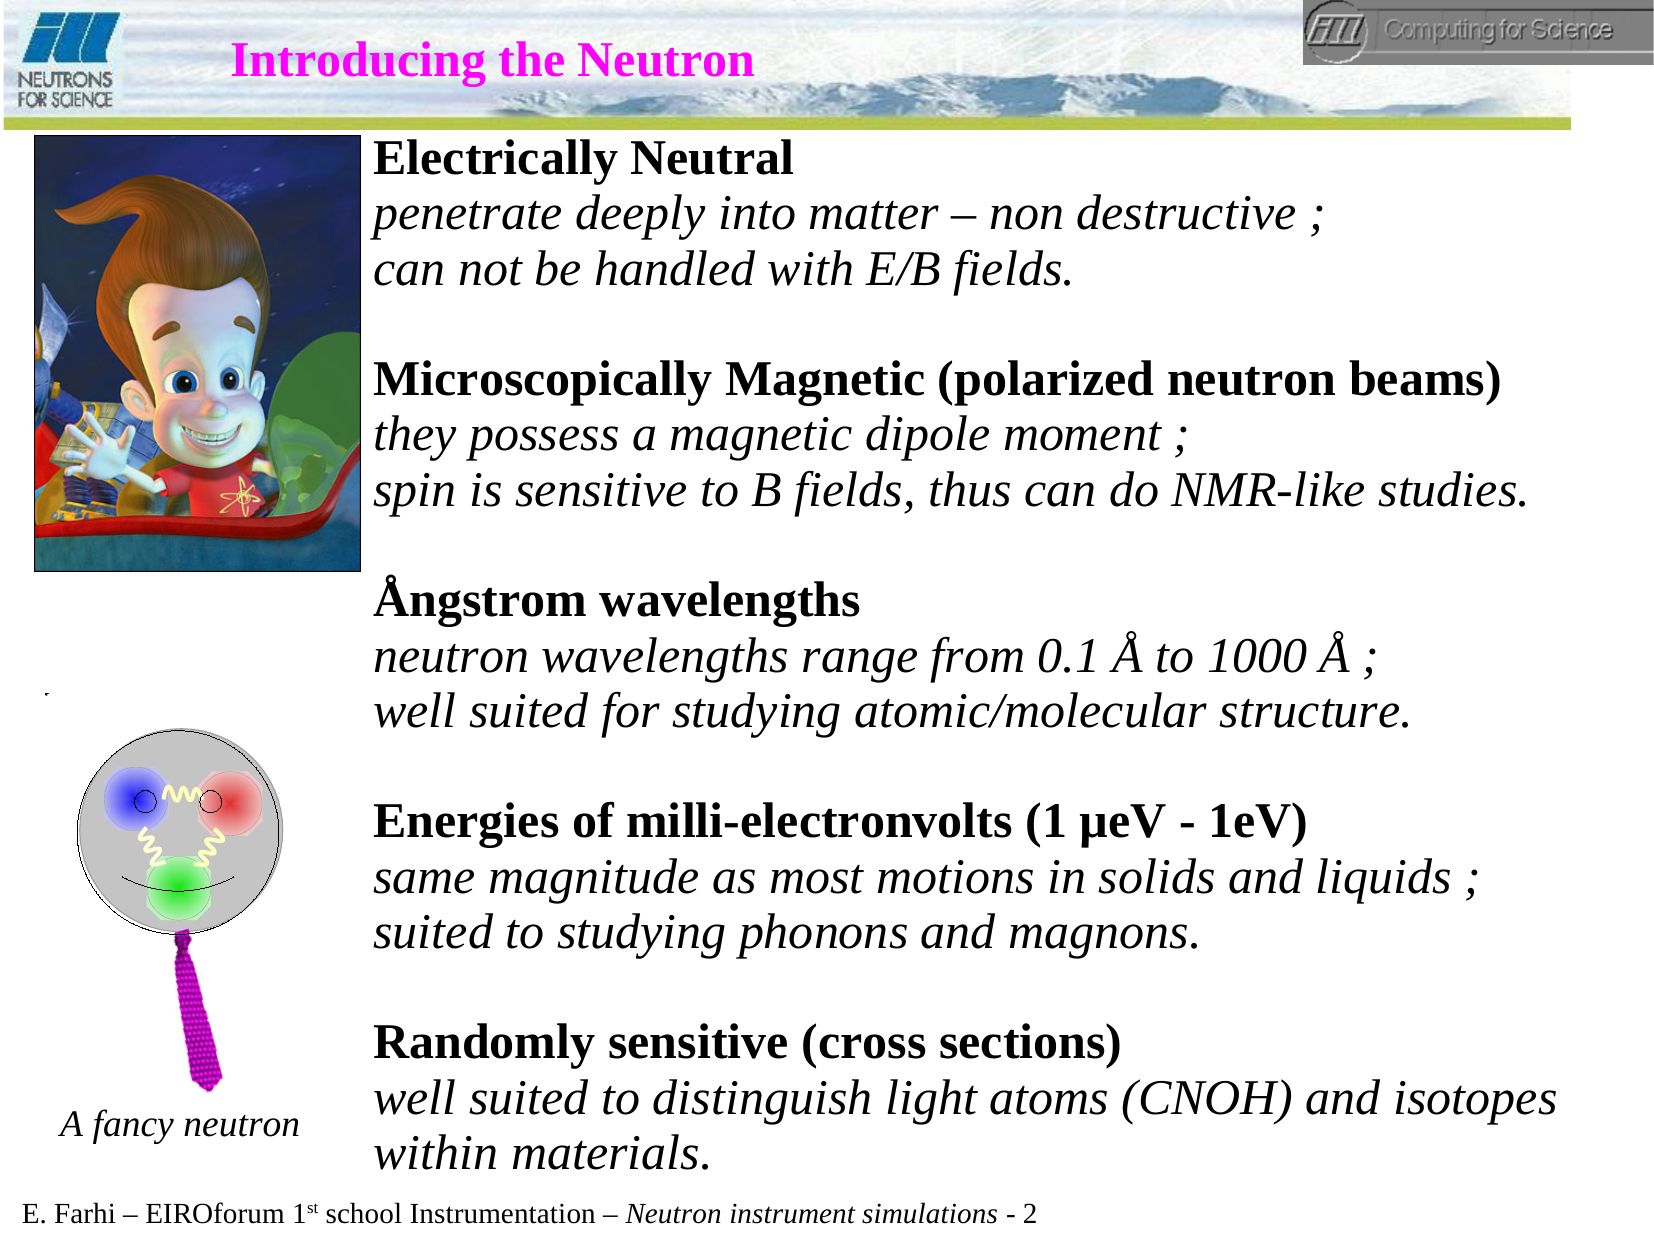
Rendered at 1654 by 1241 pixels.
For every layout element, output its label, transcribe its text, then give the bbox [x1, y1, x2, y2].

picture [45, 693, 284, 1096]
text_box Electrically Neutral penetrate deeply into matter – non destructive ; can not be handled with E/B fields. Microscopically Magnetic (polarized neutron beams) they possess a magnetic dipole moment ; spin is sensitive to B fields, thus can do NMR-like studies. Ångstrom wavelengths neutron wavelengths range from 0.1 Å to 1000 Å ; well suited for studying atomic/molecular structure. Energies of milli-electronvolts (1 µeV - 1eV) same magnitude as most motions in solids and liquids ; suited to studying phonons and magnons. Randomly sensitive (cross sections) well suited to distinguish light atoms (CNOH) and isotopes within materials. [373, 129, 1572, 1181]
text_box A fancy neutron [60, 1102, 301, 1145]
picture [3, 0, 1654, 130]
text_box Introducing the Neutron [230, 32, 757, 88]
picture [34, 135, 361, 572]
